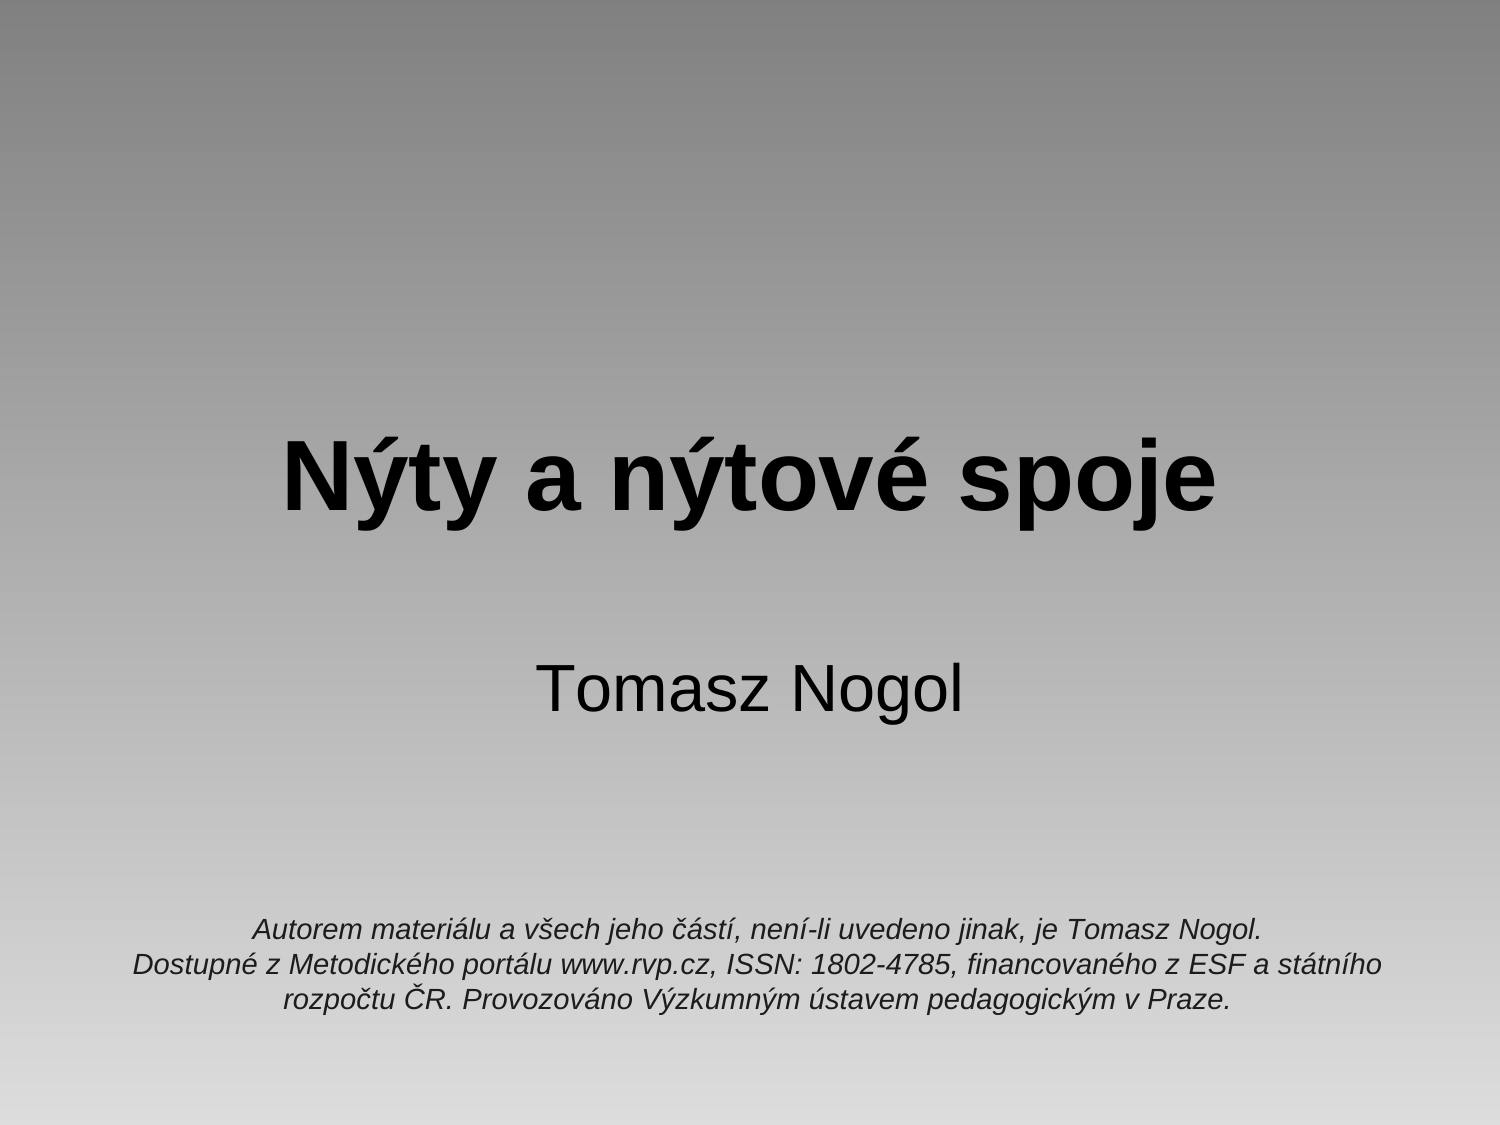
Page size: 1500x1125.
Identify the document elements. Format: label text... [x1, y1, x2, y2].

title Nýty a nýtové spoje [112, 349, 1388, 591]
text_box Tomasz Nogol [225, 637, 1276, 754]
text_box Autorem materiálu a všech jeho částí, není-li uvedeno jinak, je Tomasz Nogol. Dostupné z Metodického portálu www.rvp.cz, ISSN: 1802-4785, financovaného z ESF a státního rozpočtu ČR. Provozováno Výzkumným ústavem pedagogickým v Praze. [104, 902, 1413, 1023]
